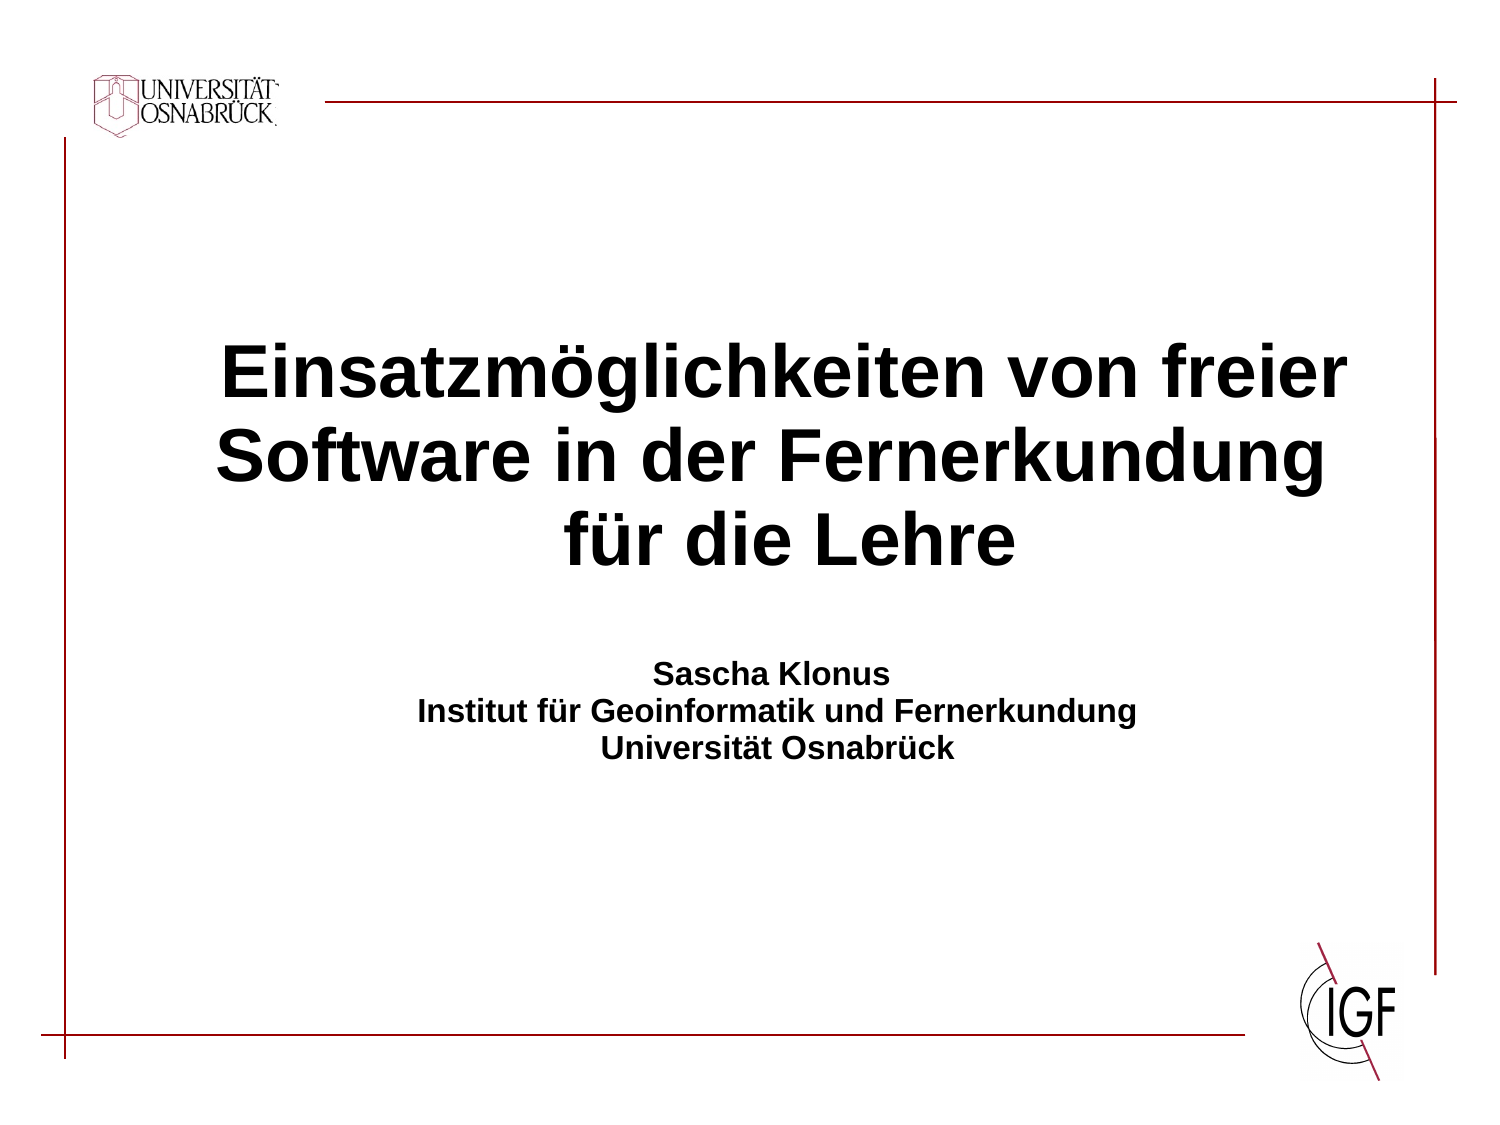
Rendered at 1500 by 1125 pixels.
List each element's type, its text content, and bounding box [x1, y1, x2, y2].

subtitle Einsatzmöglichkeiten von freier Software in der Fernerkundung für die Lehre Sascha Klonus Institut für Geoinformatik und Fernerkundung Universität Osnabrück [96, 177, 1447, 920]
picture [1300, 942, 1404, 1081]
picture [93, 75, 279, 138]
